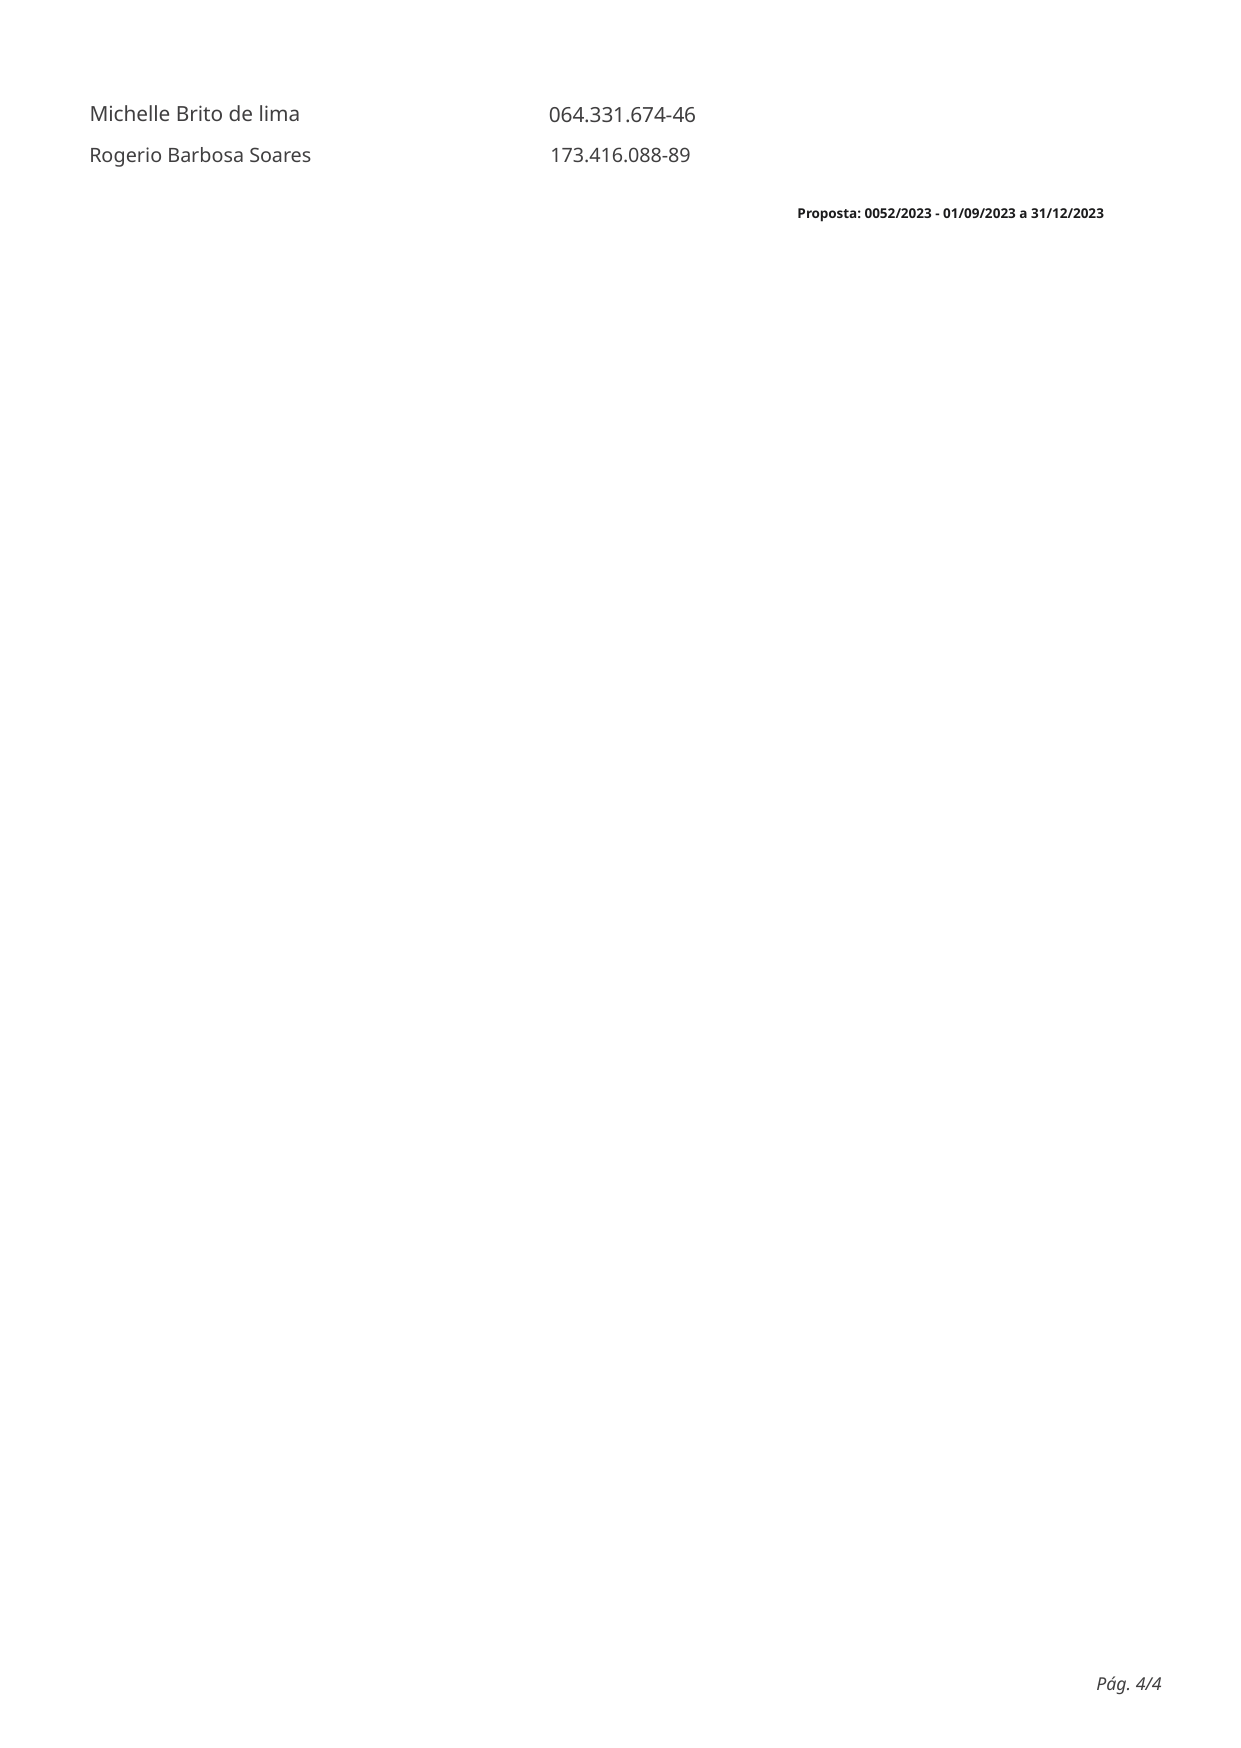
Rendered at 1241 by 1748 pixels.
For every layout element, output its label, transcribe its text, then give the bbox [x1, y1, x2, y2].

text_box Proposta: 0052/2023 - 01/09/2023 a 31/12/2023 [797, 205, 1162, 225]
text_box Michelle Brito de lima [90, 100, 287, 123]
text_box 173.416.088-89 [551, 142, 696, 165]
text_box Pág. 4/4 [1096, 1673, 1167, 1697]
text_box Rogerio Barbosa Soares [89, 143, 308, 168]
text_box 064.331.674-46 [549, 102, 697, 123]
